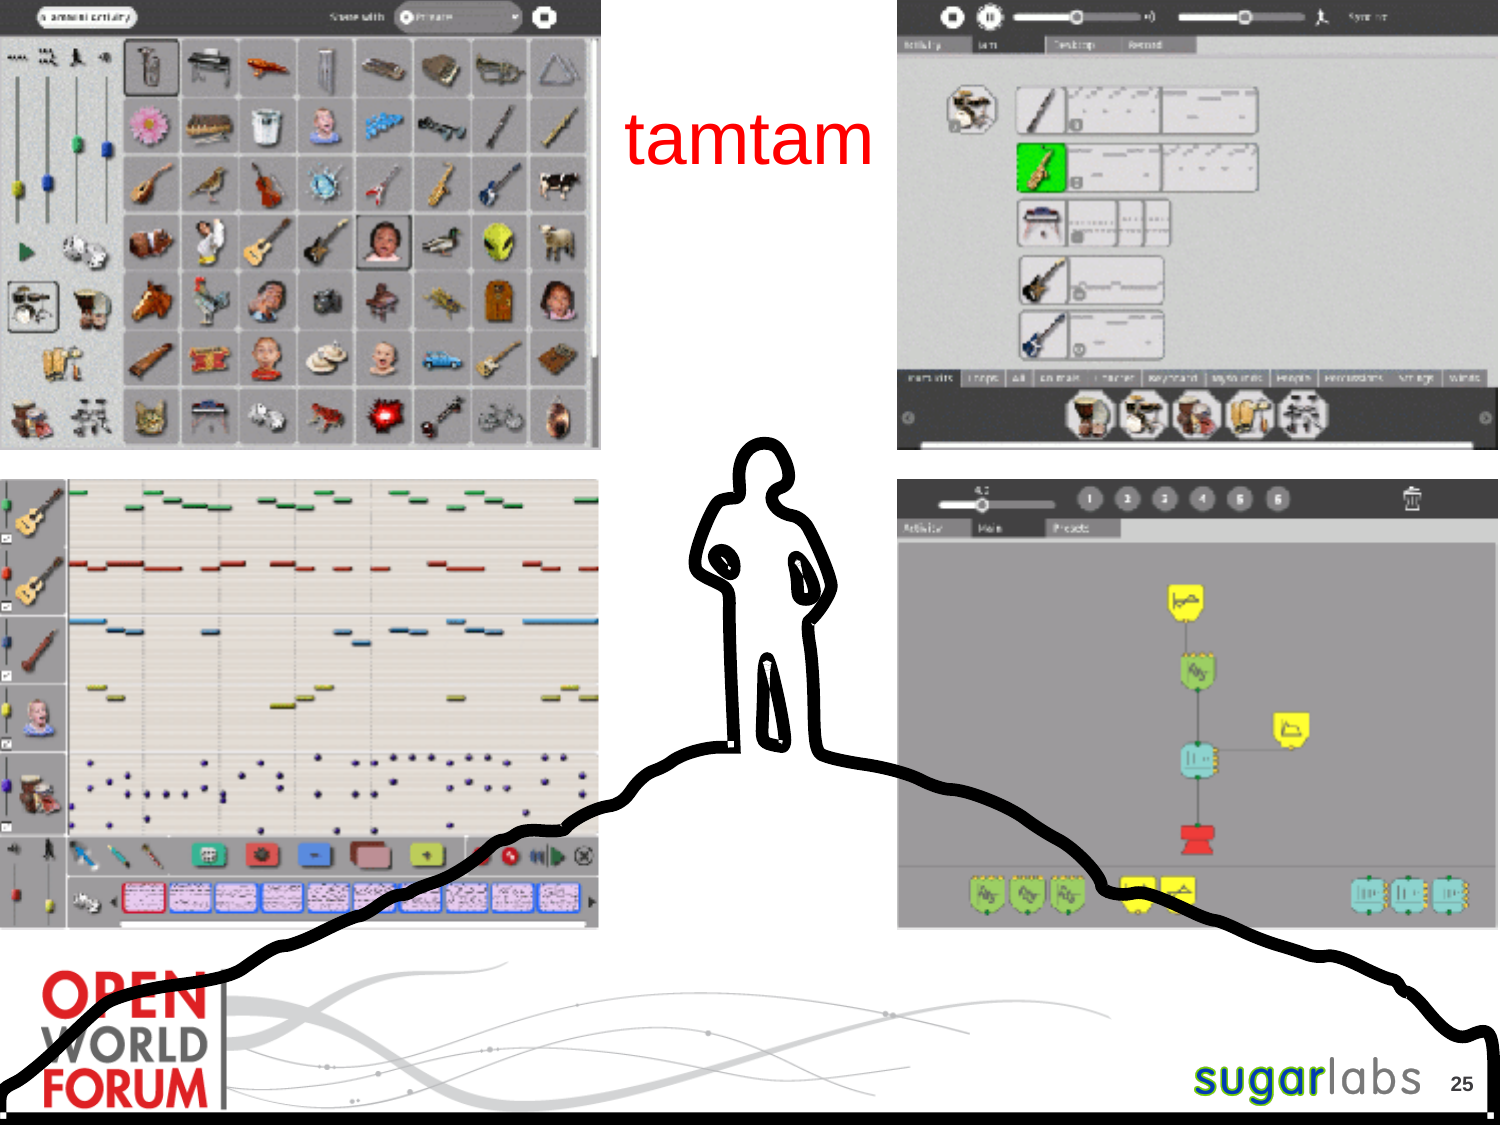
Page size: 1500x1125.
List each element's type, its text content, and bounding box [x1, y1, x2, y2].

picture [0, 0, 1500, 1125]
title tamtam [75, 52, 1425, 226]
